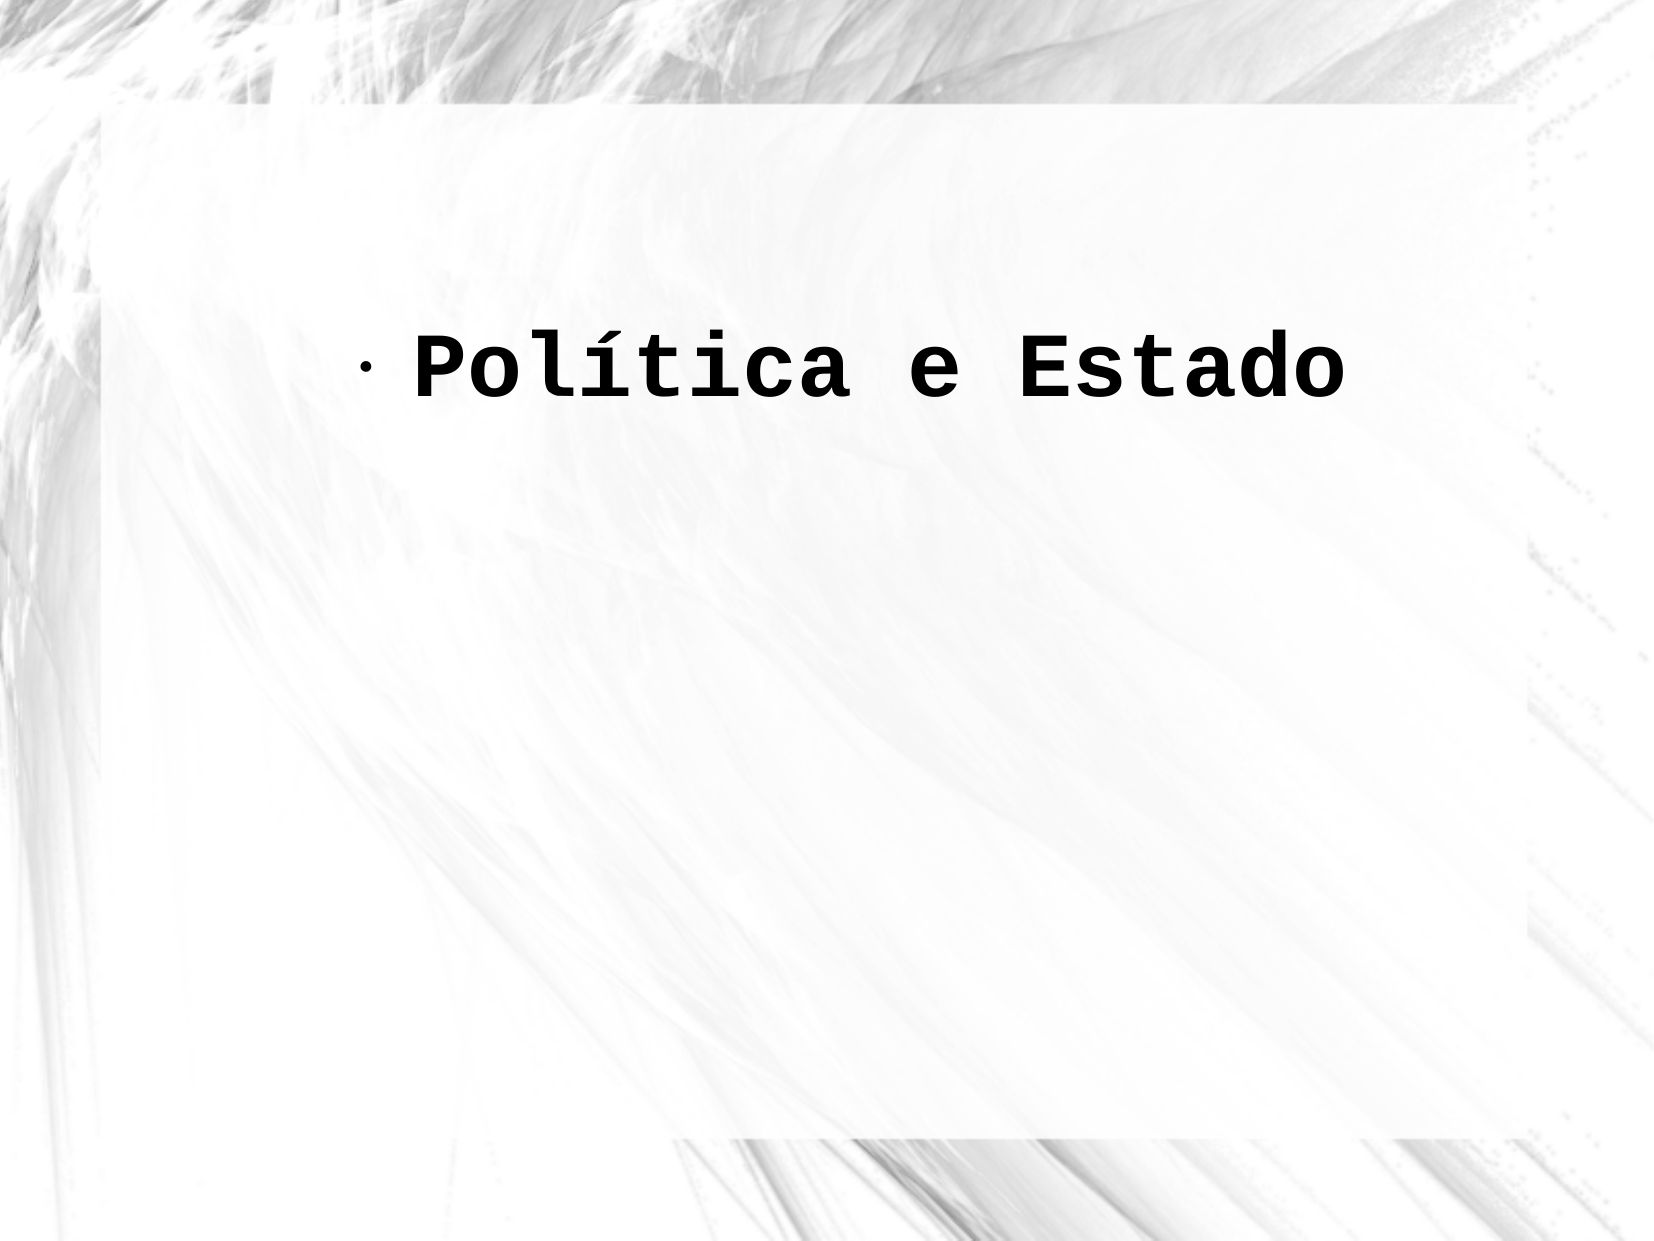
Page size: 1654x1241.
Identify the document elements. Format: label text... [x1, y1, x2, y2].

list Política e Estado [118, 319, 1571, 945]
picture [0, 0, 1654, 1241]
